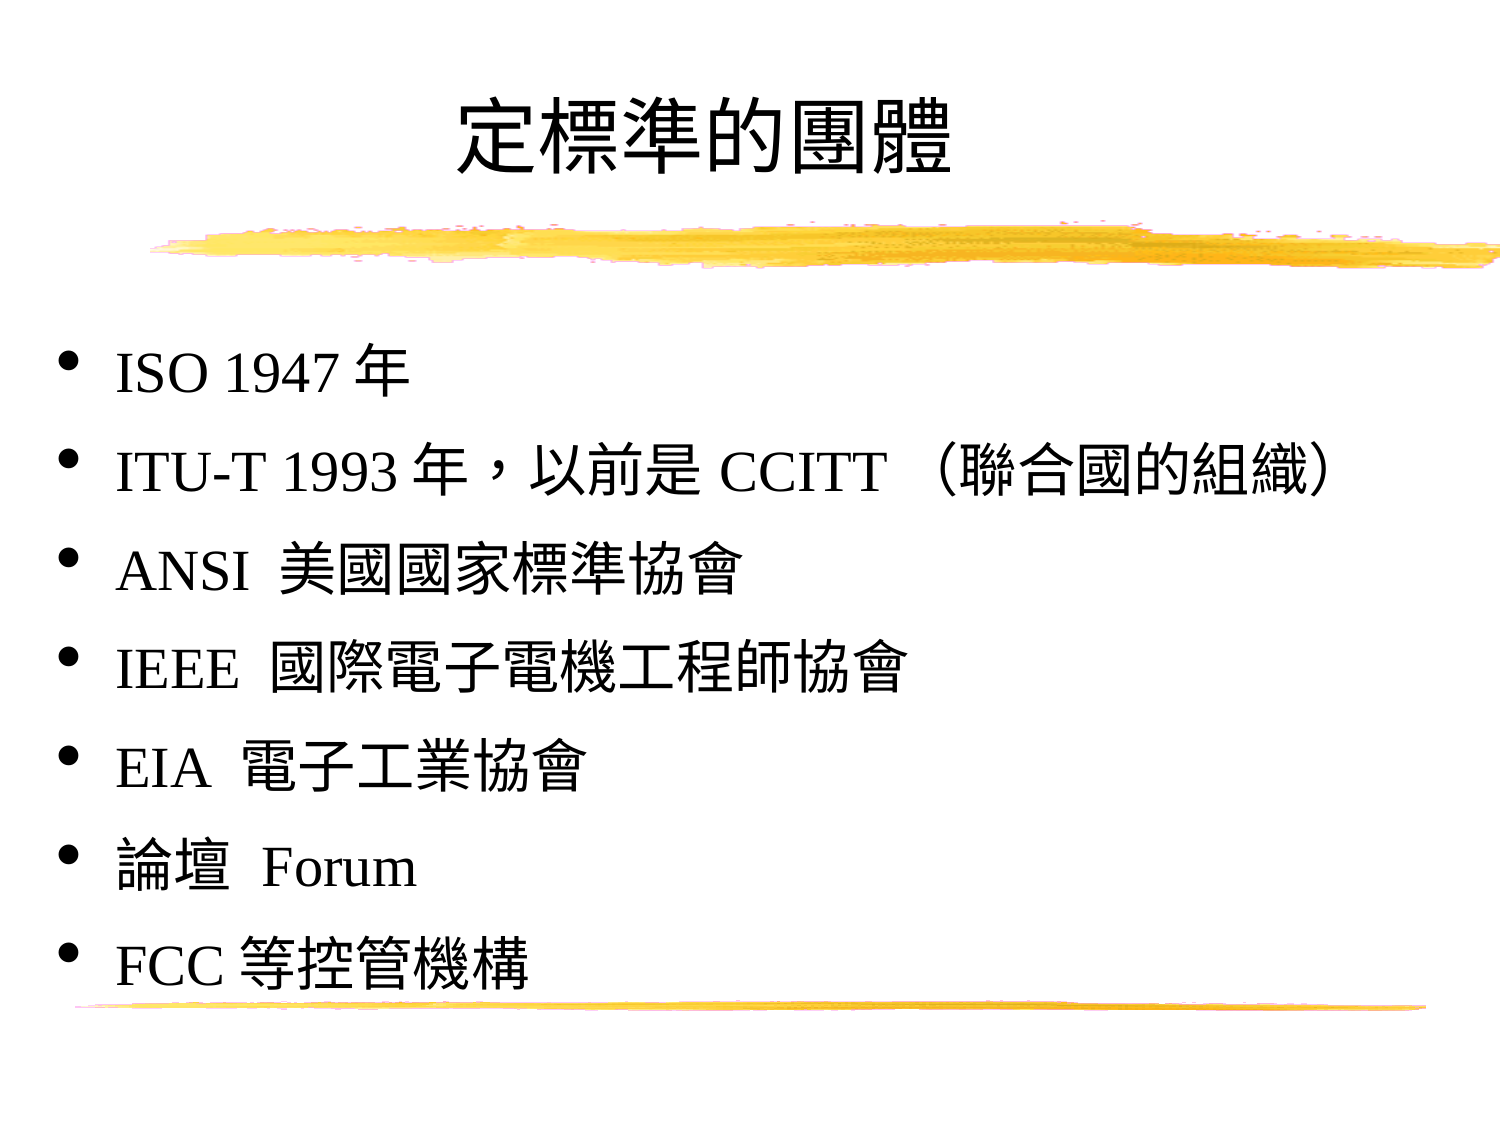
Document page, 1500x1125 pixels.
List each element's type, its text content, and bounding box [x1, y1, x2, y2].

title 定標準的團體 [66, 44, 1342, 218]
list ISO 1947年 ITU-T 1993年，以前是CCITT（聯合國的組織） ANSI 美國國家標準協會 IEEE 國際電子電機工程師協會 EIA 電子工業協會 論壇 Forum FCC等控管機構 [59, 324, 1418, 986]
picture [75, 999, 1426, 1013]
picture [150, 215, 1500, 279]
